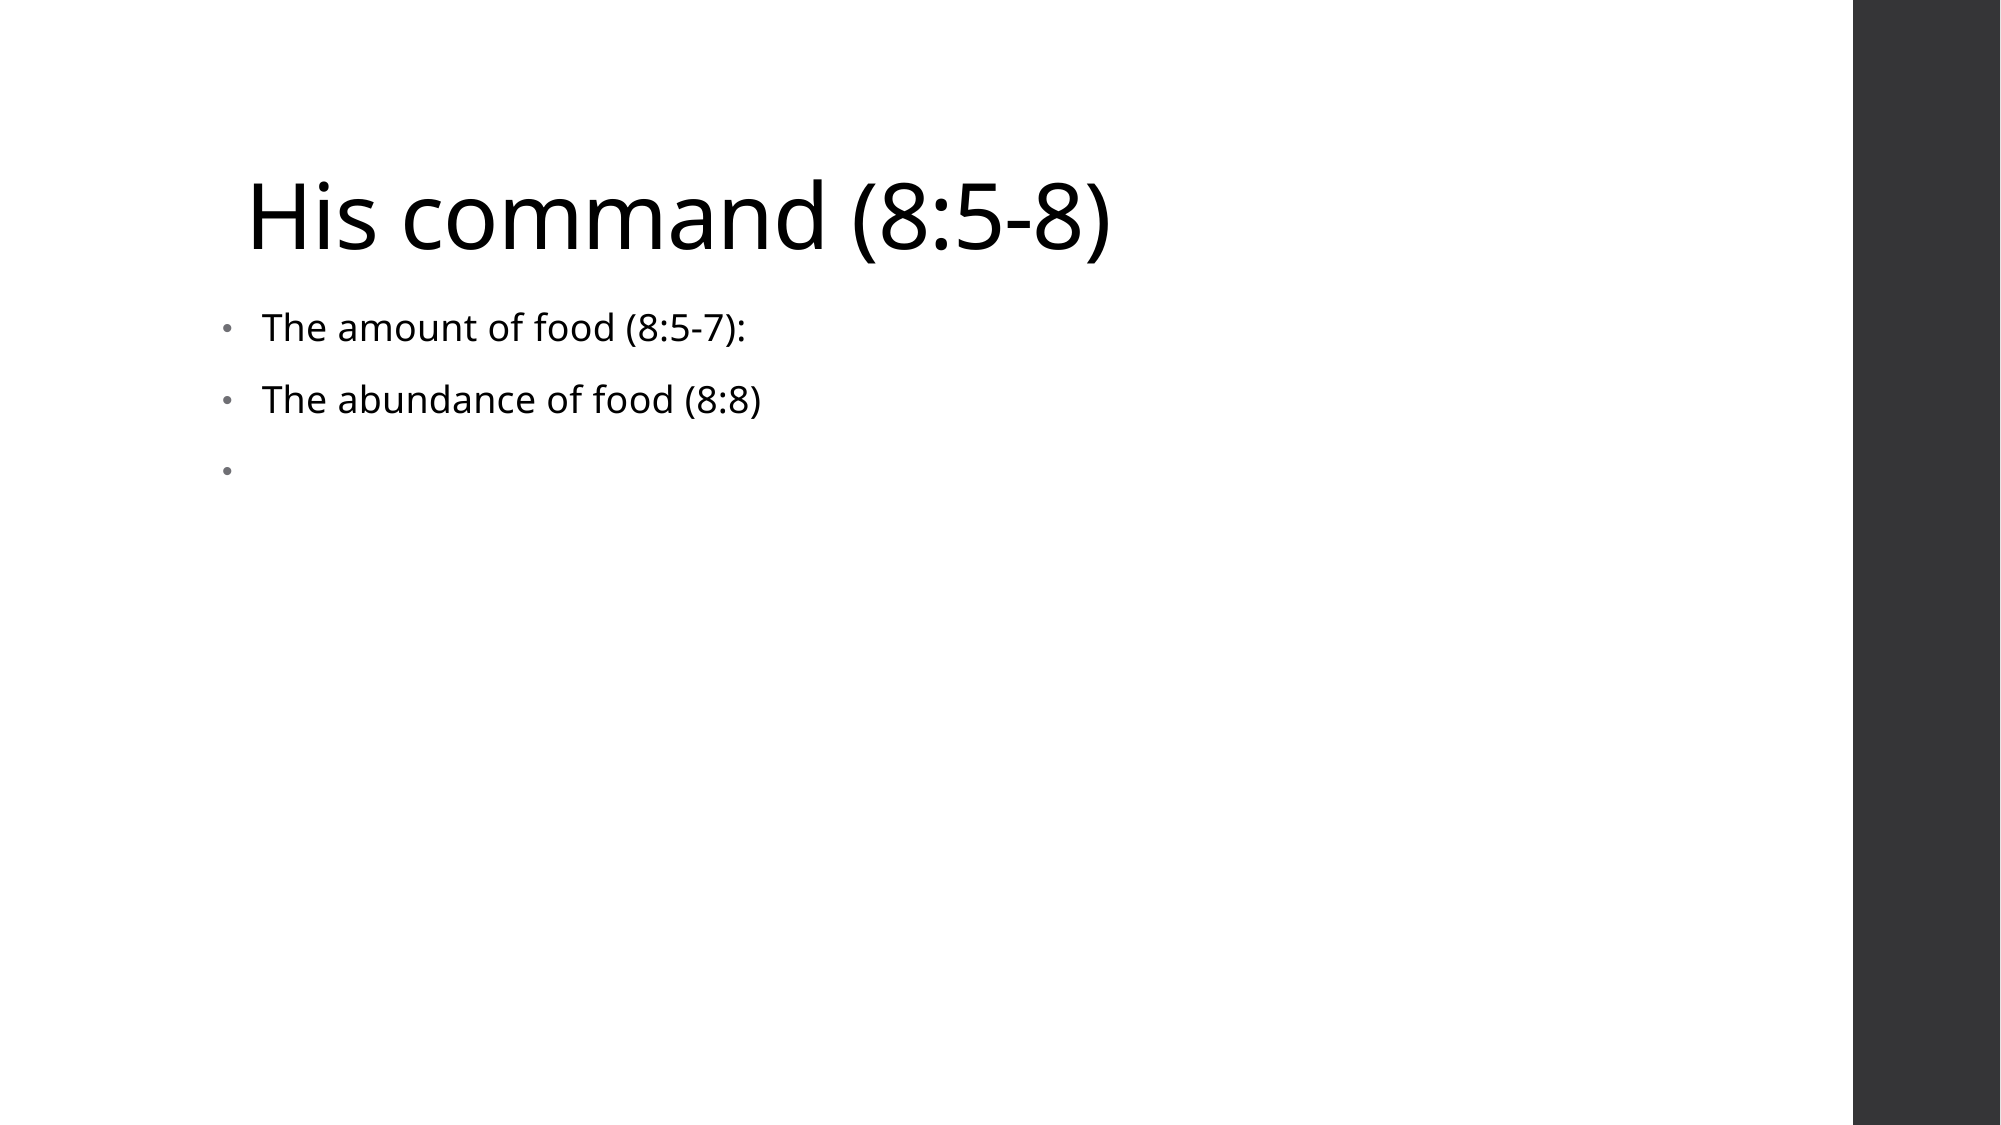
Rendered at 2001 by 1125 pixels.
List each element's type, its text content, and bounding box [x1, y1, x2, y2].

list The amount of food (8:5-7): The abundance of food (8:8) [206, 299, 1617, 1014]
title His command (8:5-8) [206, 60, 1797, 278]
